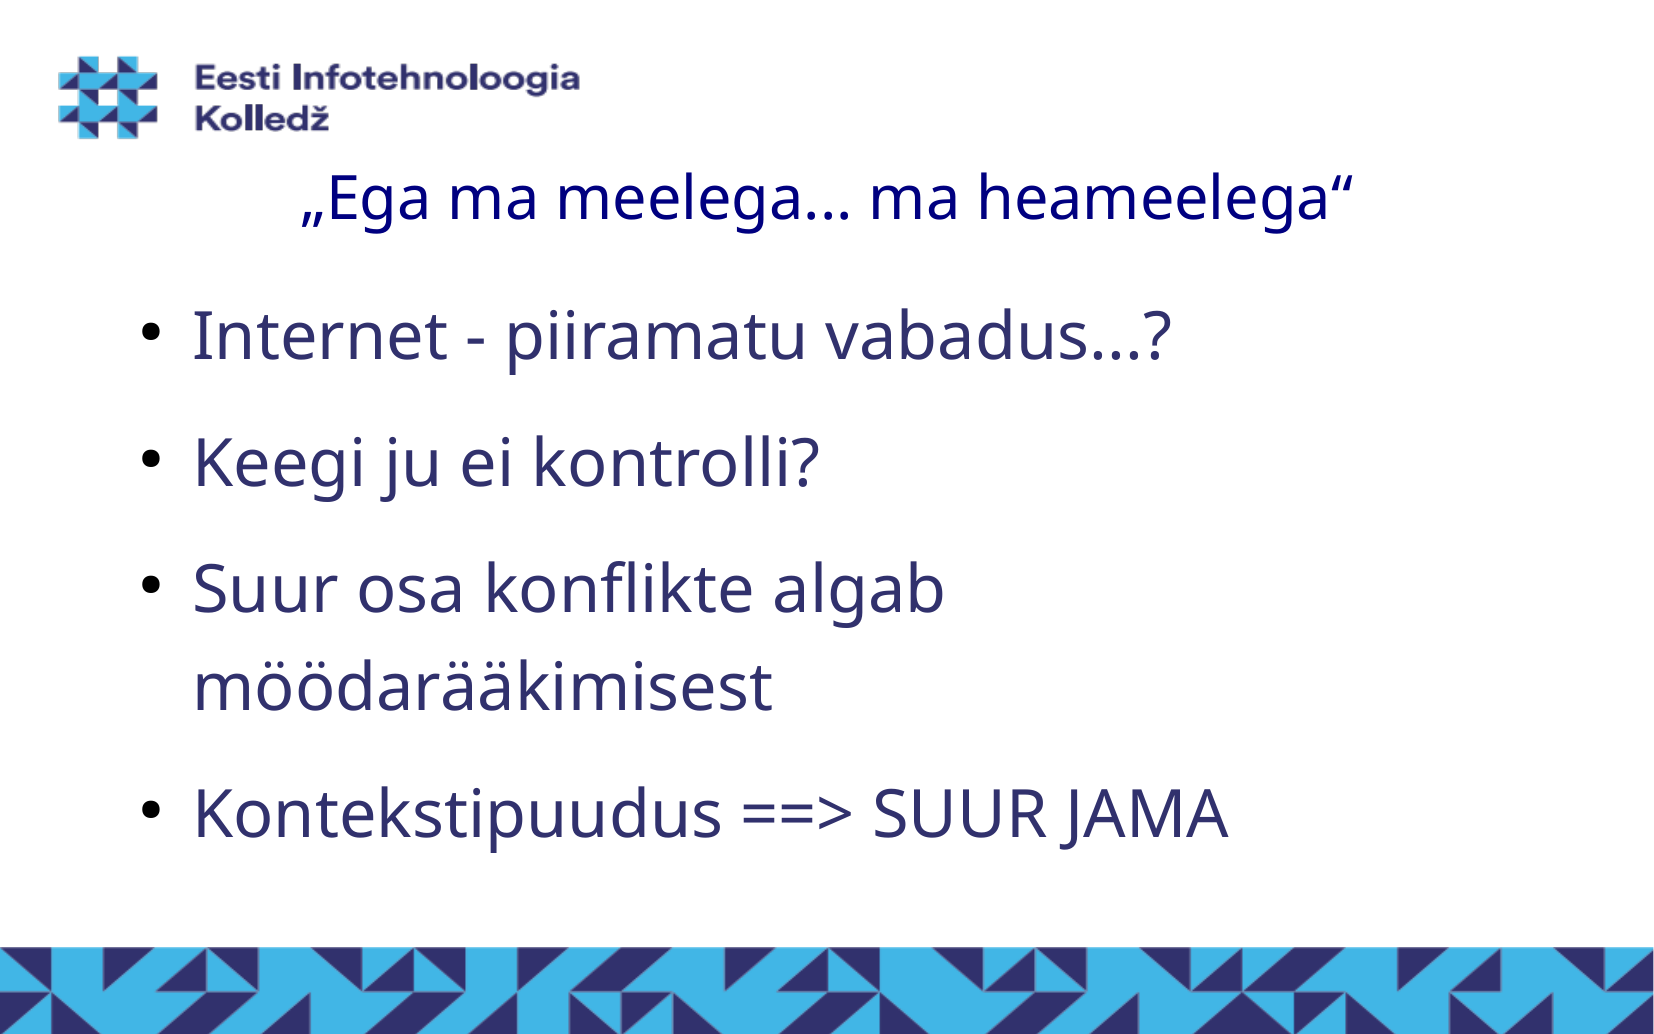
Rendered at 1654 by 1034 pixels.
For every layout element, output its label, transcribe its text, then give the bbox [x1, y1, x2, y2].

list Internet - piiramatu vabadus...? Keegi ju ei kontrolli? Suur osa konflikte algab möödarääkimisest Kontekstipuudus ==> SUUR JAMA [121, 287, 1534, 939]
title „Ega ma meelega... ma heameelega“ [121, 109, 1534, 282]
